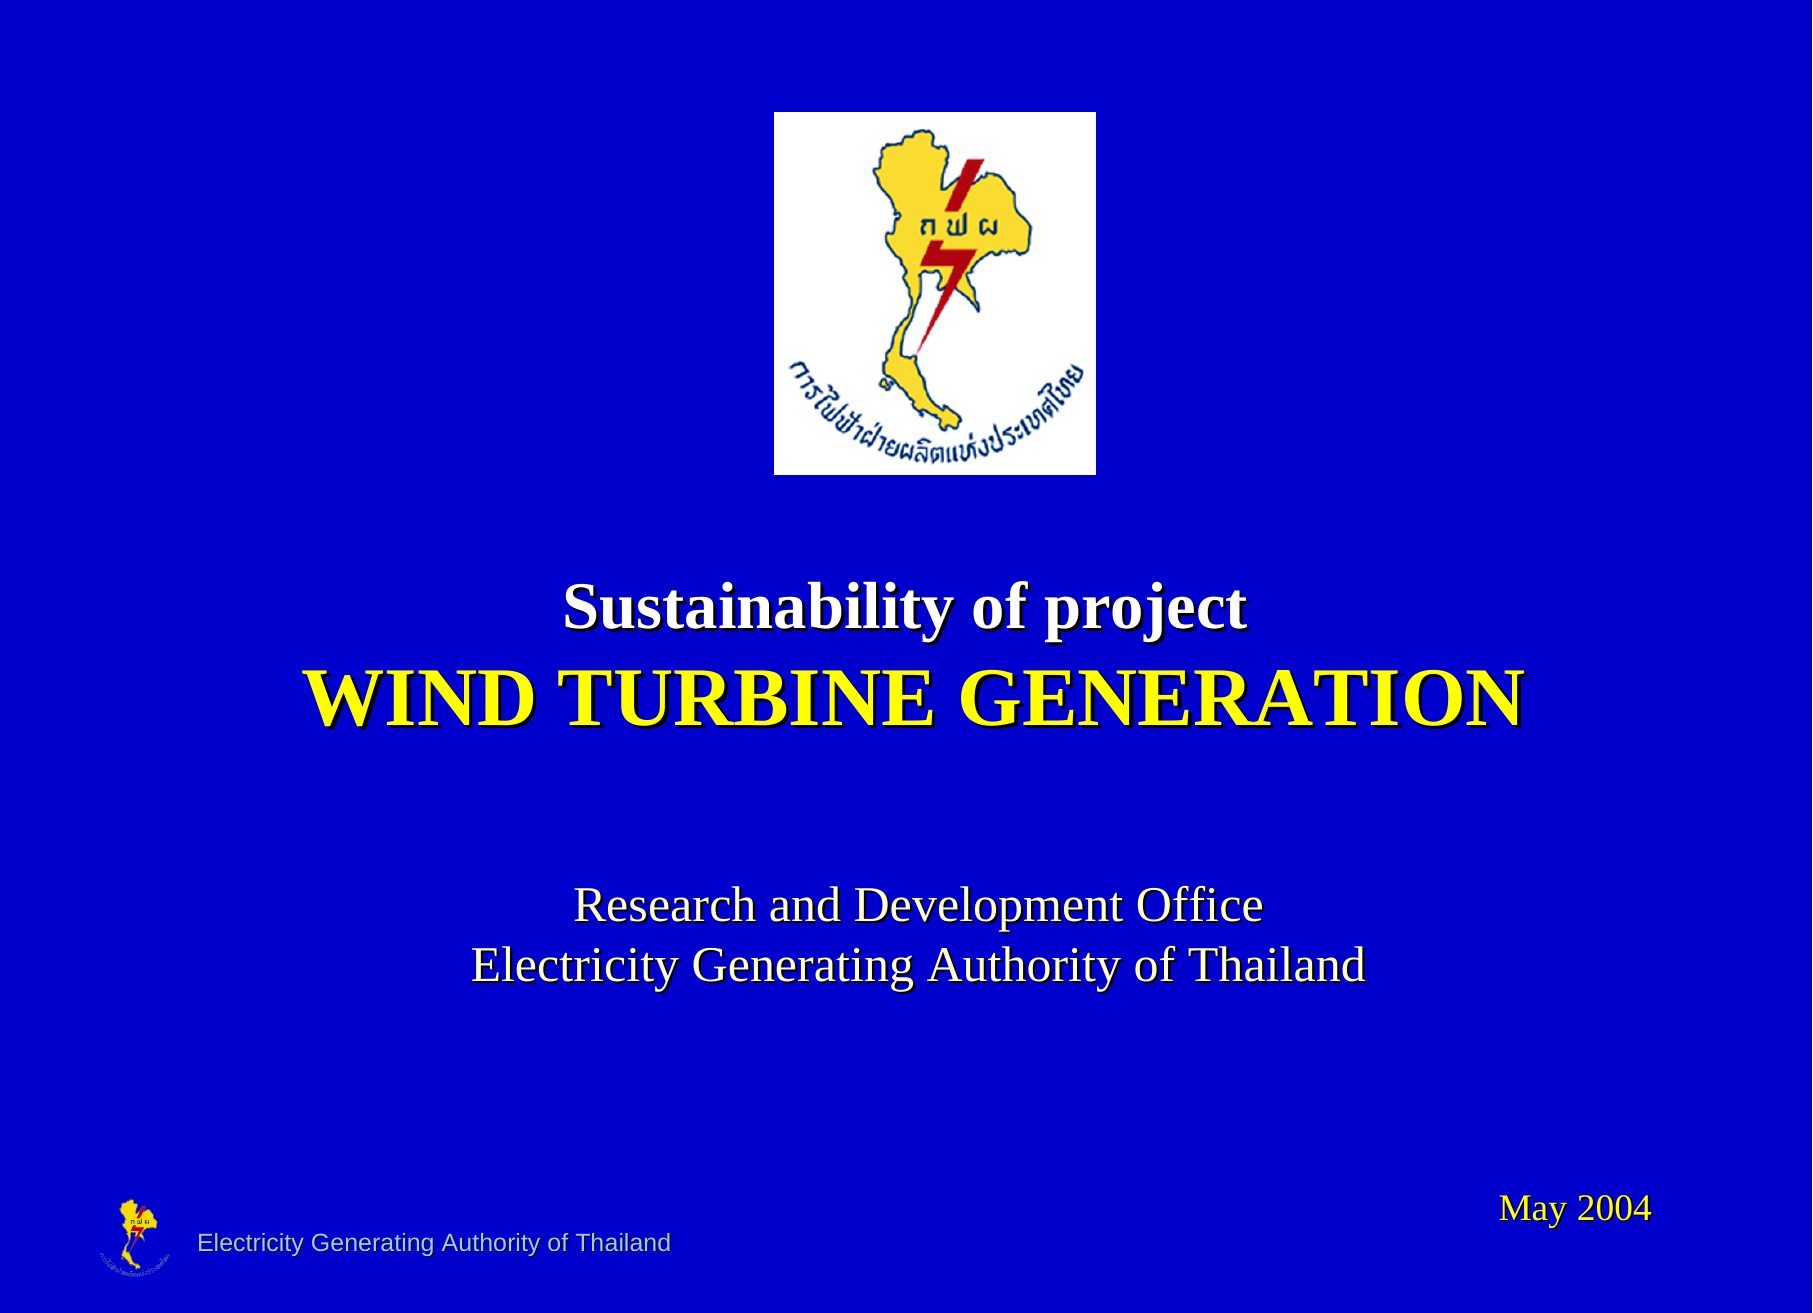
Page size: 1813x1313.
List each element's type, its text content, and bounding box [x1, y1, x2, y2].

text_box Sustainability of project WIND TURBINE GENERATION [162, 554, 1666, 787]
picture [774, 112, 1096, 475]
picture [97, 1197, 172, 1280]
text_box Research and Development Office Electricity Generating Authority of Thailand [399, 863, 1438, 1000]
text_box May 2004 [1350, 1174, 1738, 1236]
